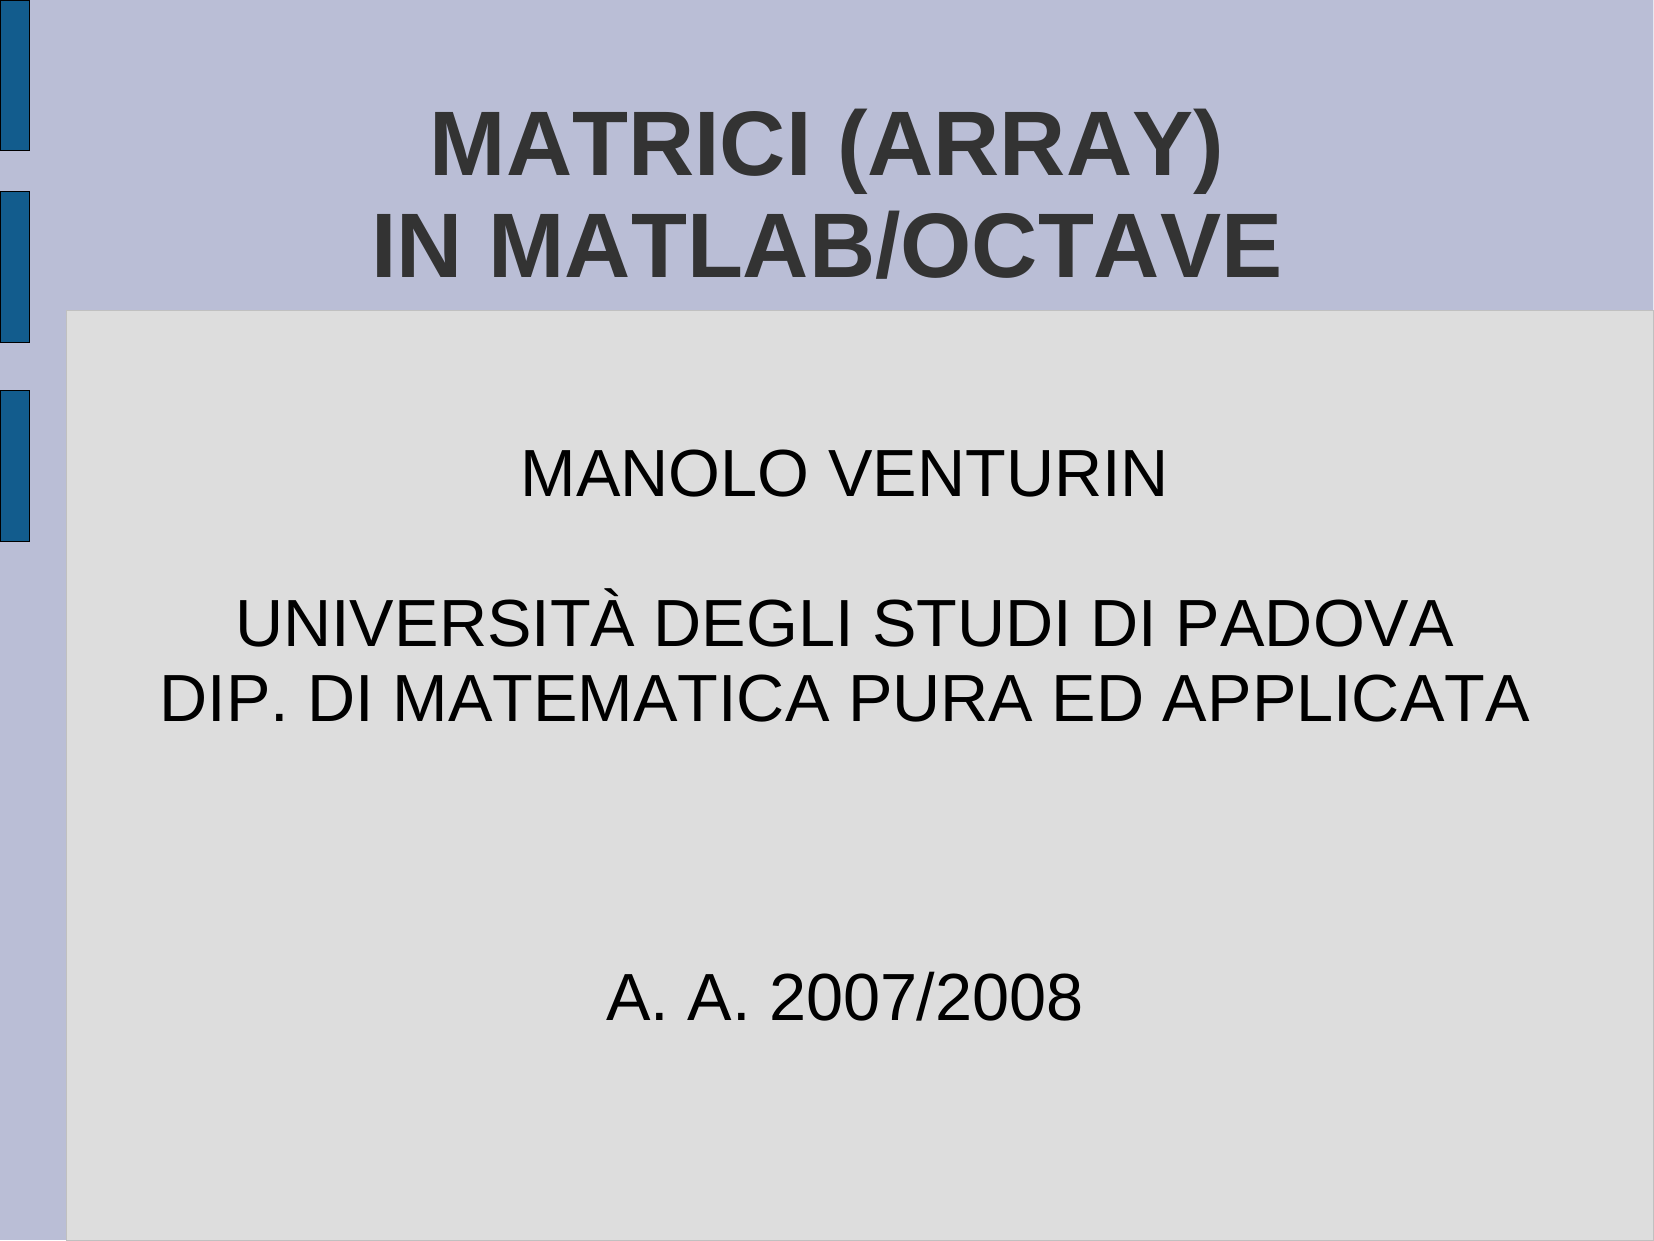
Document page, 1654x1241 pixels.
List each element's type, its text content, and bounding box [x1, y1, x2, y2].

title MATRICI (ARRAY) IN MATLAB/OCTAVE [121, 92, 1534, 298]
subtitle MANOLO VENTURIN UNIVERSITÀ DEGLI STUDI DI PADOVA DIP. DI MATEMATICA PURA ED APPLICATA A. A. 2007/2008 [121, 352, 1534, 1119]
